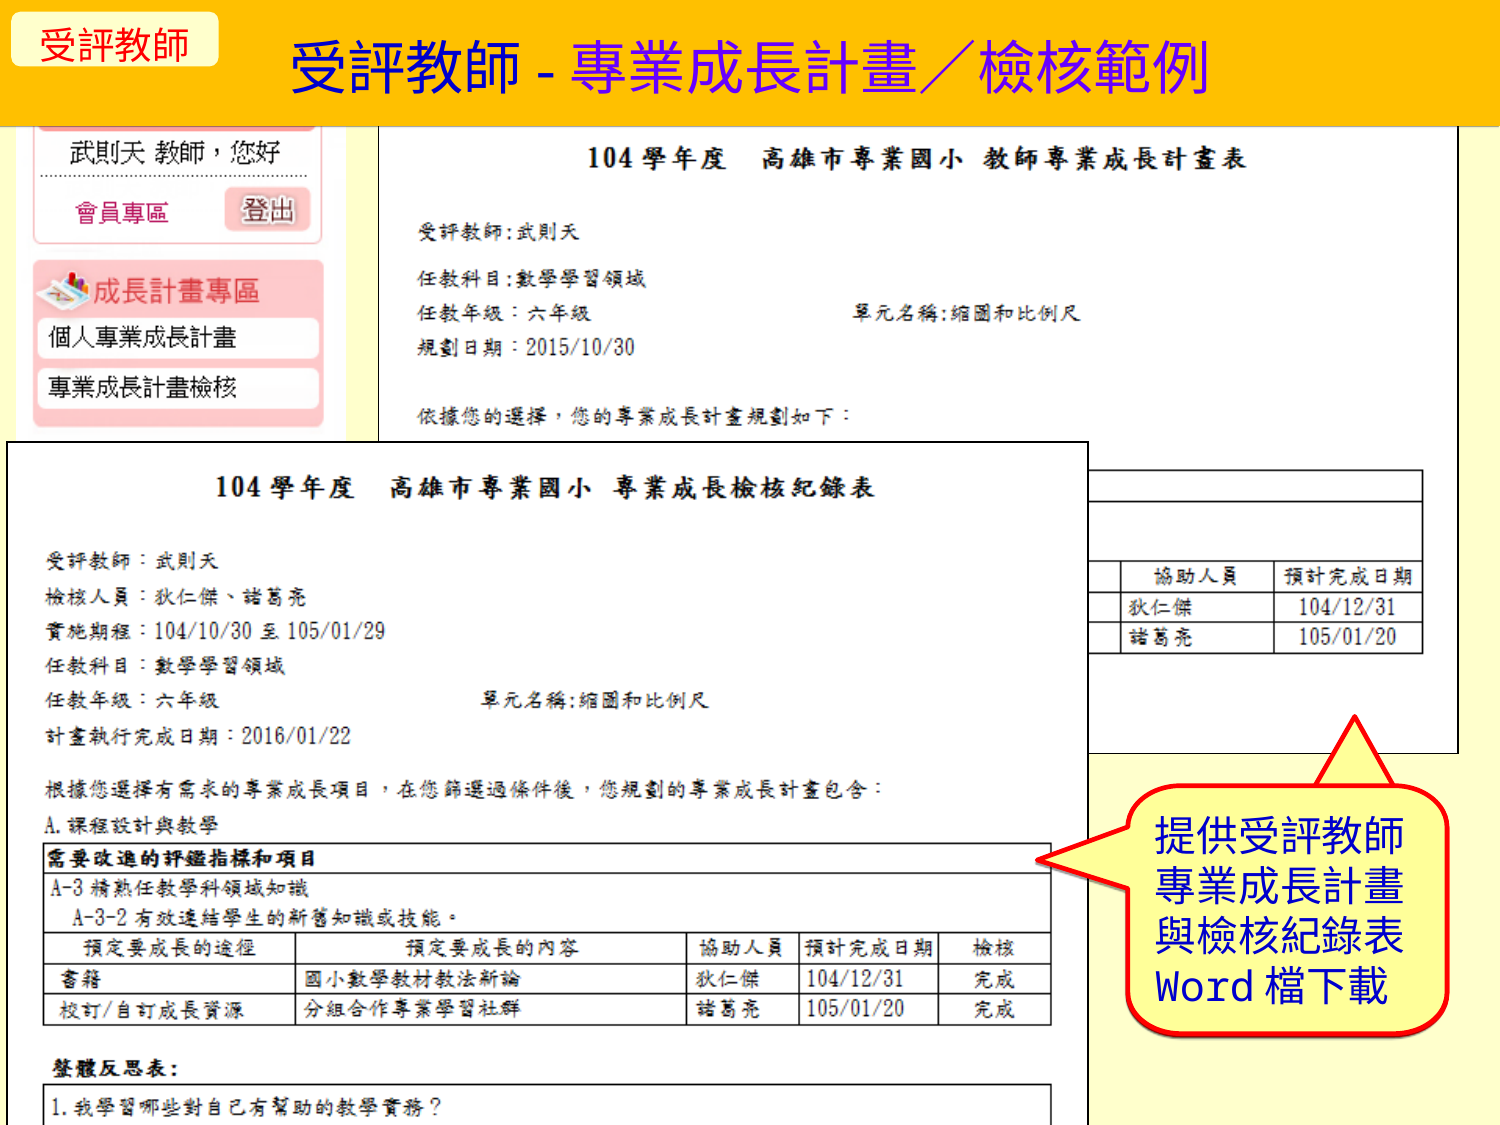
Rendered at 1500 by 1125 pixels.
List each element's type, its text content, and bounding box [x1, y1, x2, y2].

text_box 提供受評教師 專業成長計畫 與檢核紀錄表 Word檔下載 [1315, 716, 1393, 785]
picture [7, 442, 1088, 1125]
text_box [0, 0, 1500, 126]
picture [379, 126, 1458, 753]
text_box 提供受評教師 專業成長計畫 與檢核紀錄表 Word檔下載 [1037, 785, 1447, 1034]
text_box 受評教師-專業成長計畫／檢核範例 [17, 23, 1483, 110]
picture [16, 126, 346, 441]
text_box 受評教師 [11, 11, 219, 67]
